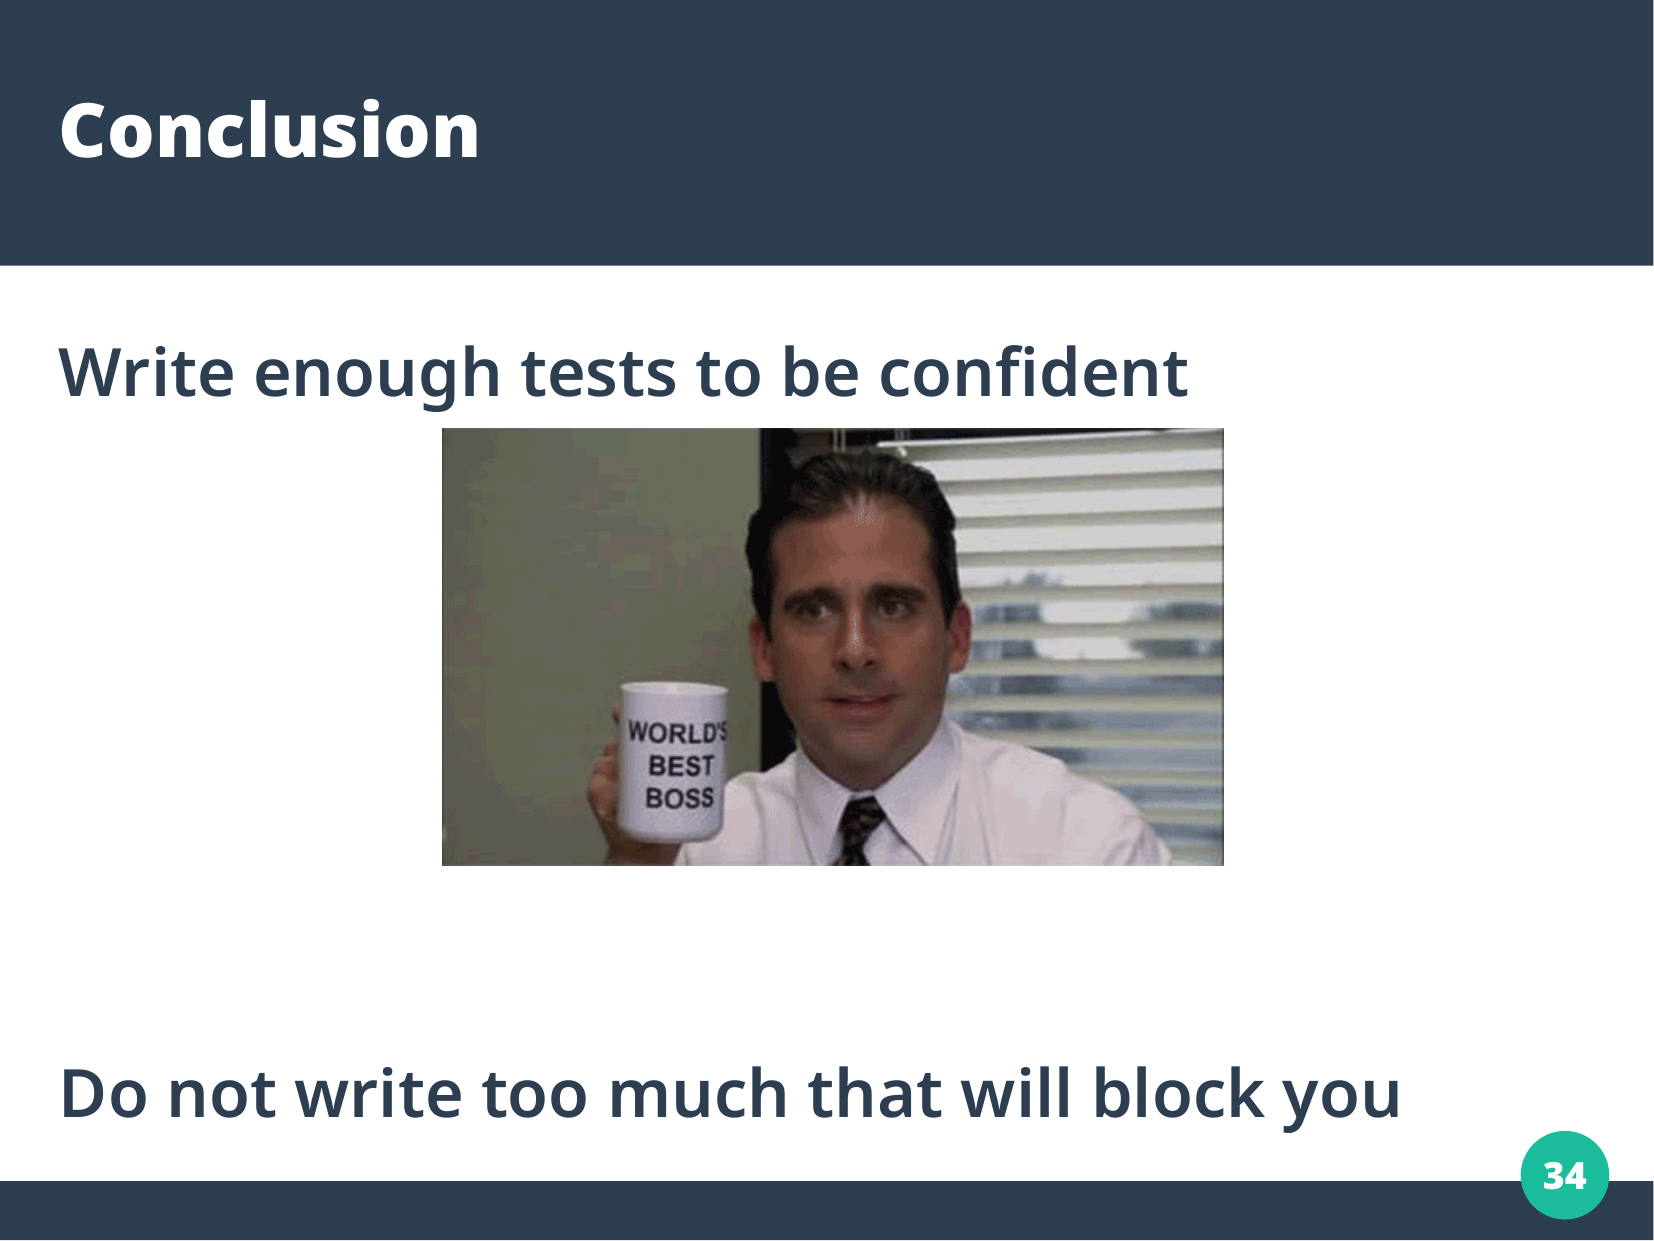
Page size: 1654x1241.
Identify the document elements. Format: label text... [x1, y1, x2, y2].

title Conclusion [59, 49, 1595, 207]
list Write enough tests to be confident Do not write too much that will block you [59, 324, 1595, 1152]
picture [442, 428, 1224, 866]
